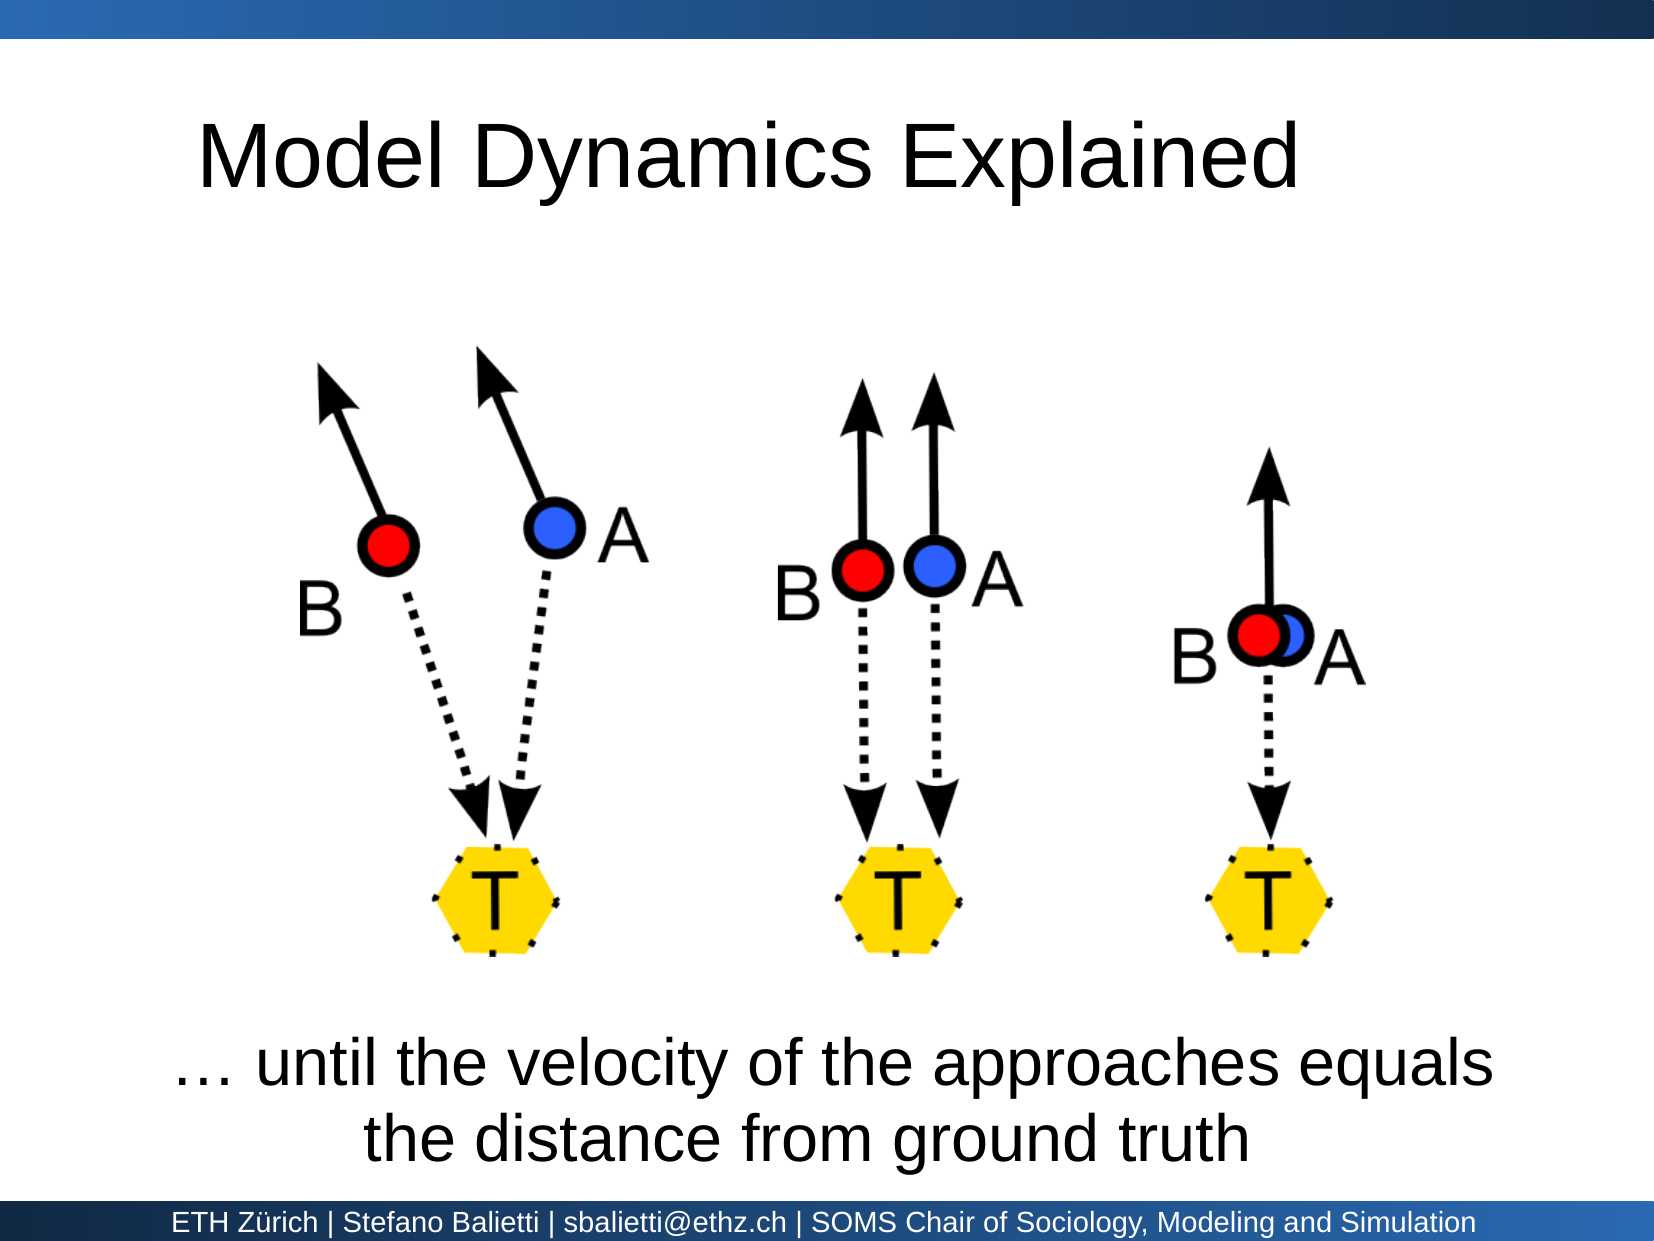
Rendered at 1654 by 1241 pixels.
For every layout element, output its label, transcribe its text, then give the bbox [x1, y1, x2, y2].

picture [300, 344, 1366, 957]
title Model Dynamics Explained [0, 105, 1501, 208]
text_box the distance from ground truth [349, 1095, 1374, 1185]
text_box … until the velocity of the approaches equals [155, 1018, 1517, 1108]
